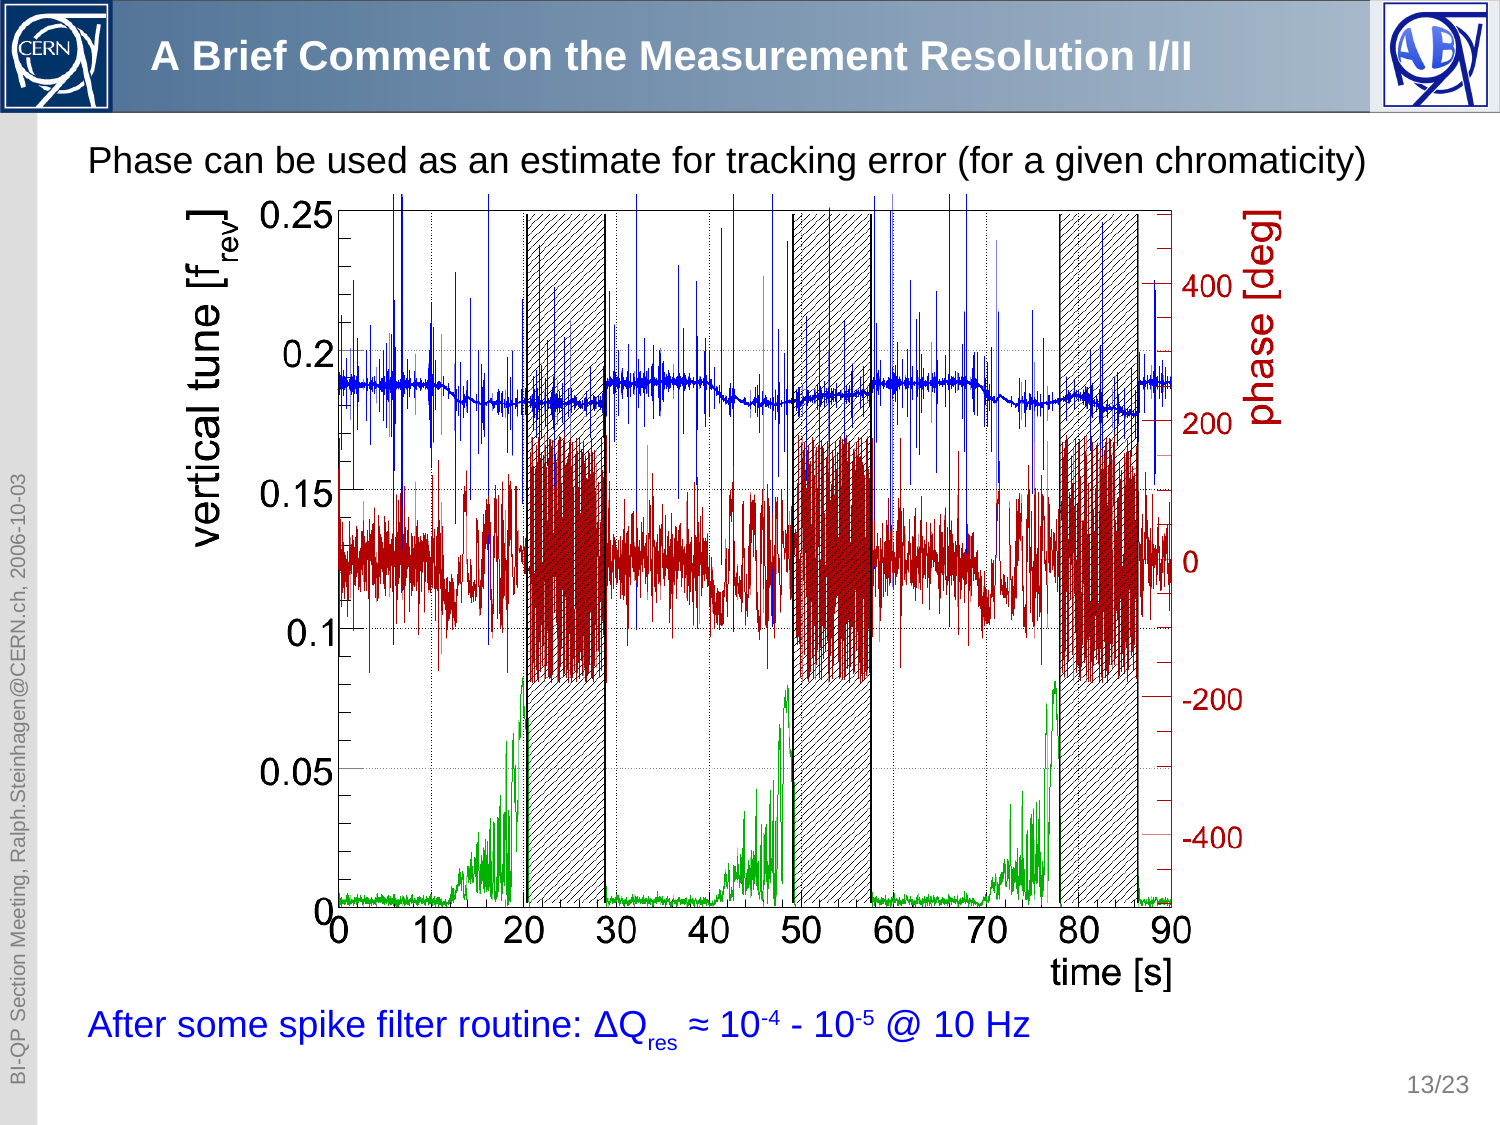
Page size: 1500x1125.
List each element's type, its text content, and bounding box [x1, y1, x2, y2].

picture [183, 194, 1293, 1004]
picture [0, 0, 113, 113]
picture [1382, 1, 1489, 108]
list Phase can be used as an estimate for tracking error (for a given chromaticity) After some spike filter routine: ΔQres ≈ 10-4 - 10-5 @ 10 Hz [87, 137, 1438, 1055]
title A Brief Comment on the Measurement Resolution I/II [150, 0, 1201, 113]
